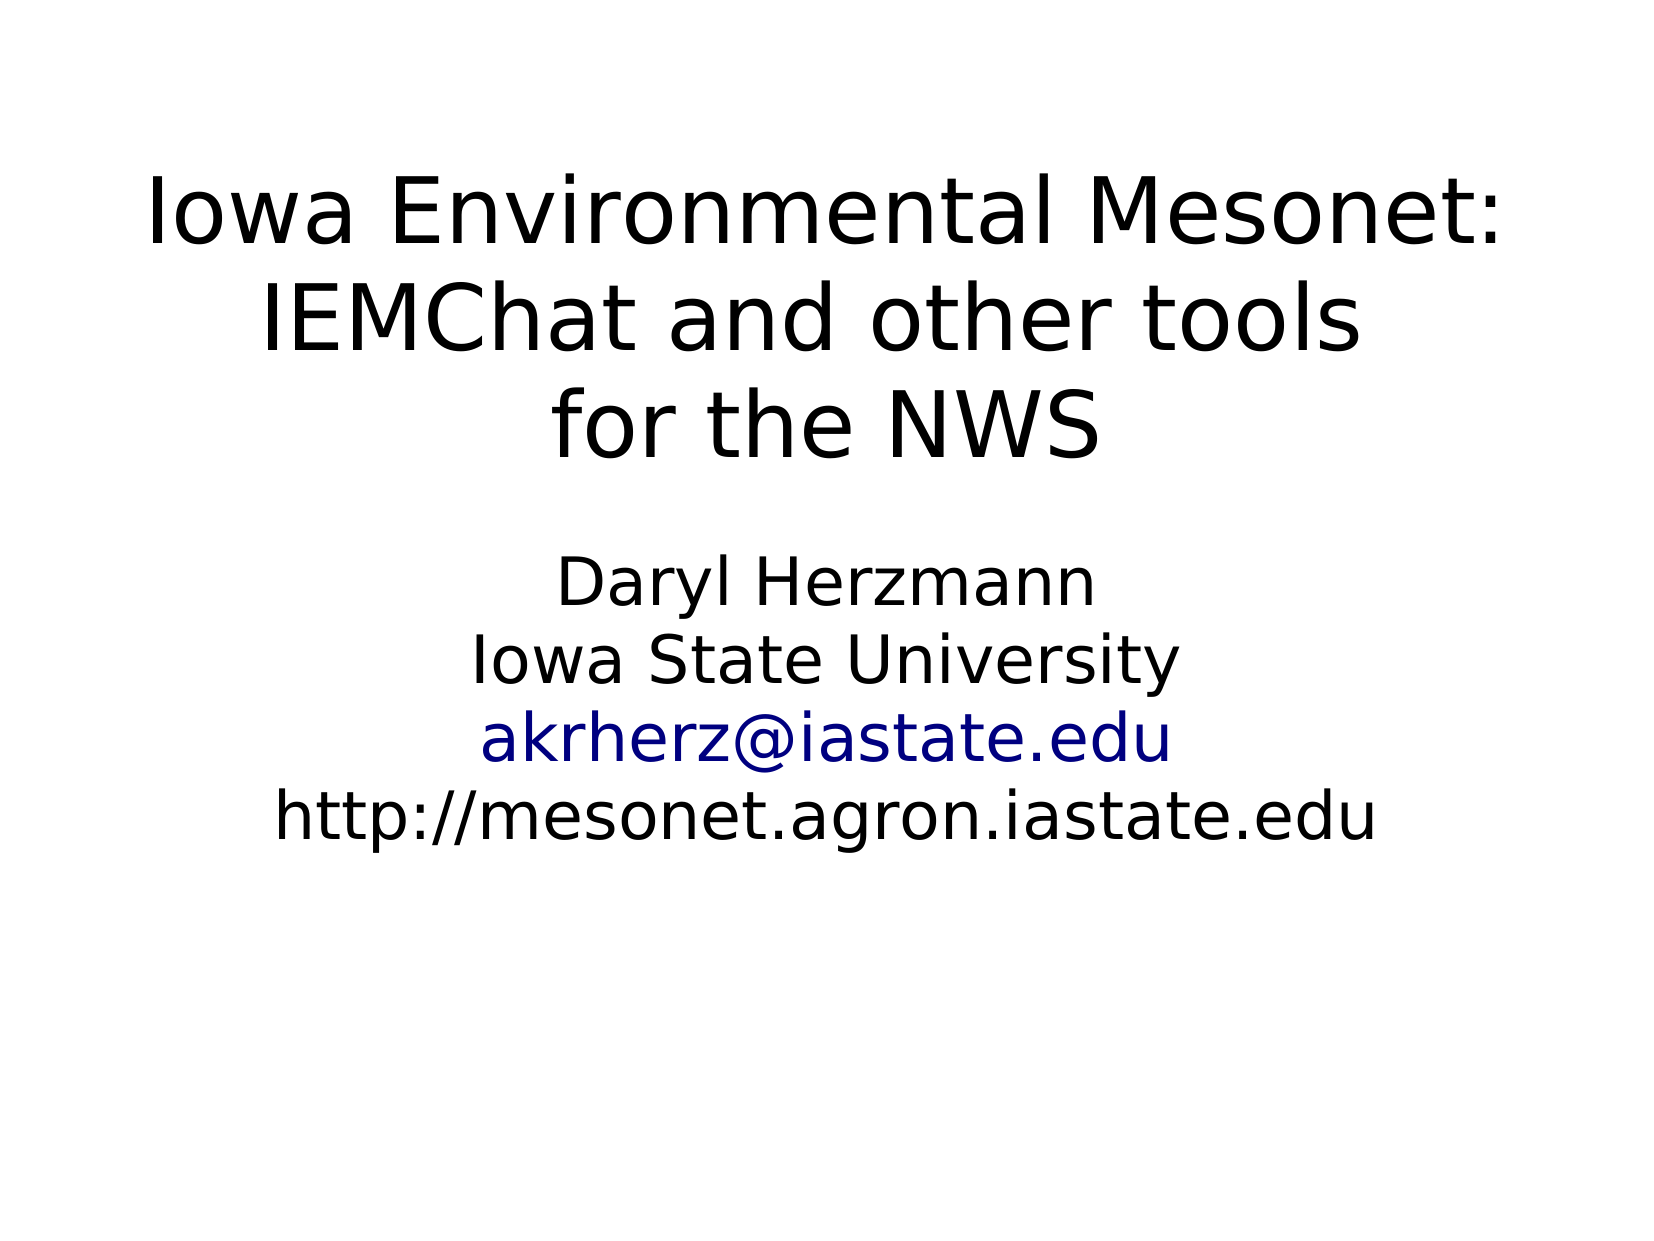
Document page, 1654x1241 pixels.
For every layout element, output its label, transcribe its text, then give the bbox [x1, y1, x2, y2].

title Iowa Environmental Mesonet: IEMChat and other tools for the NWS [82, 157, 1571, 290]
subtitle Daryl Herzmann Iowa State University akrherz@iastate.edu http://mesonet.agron.iastate.edu [82, 290, 1571, 1109]
